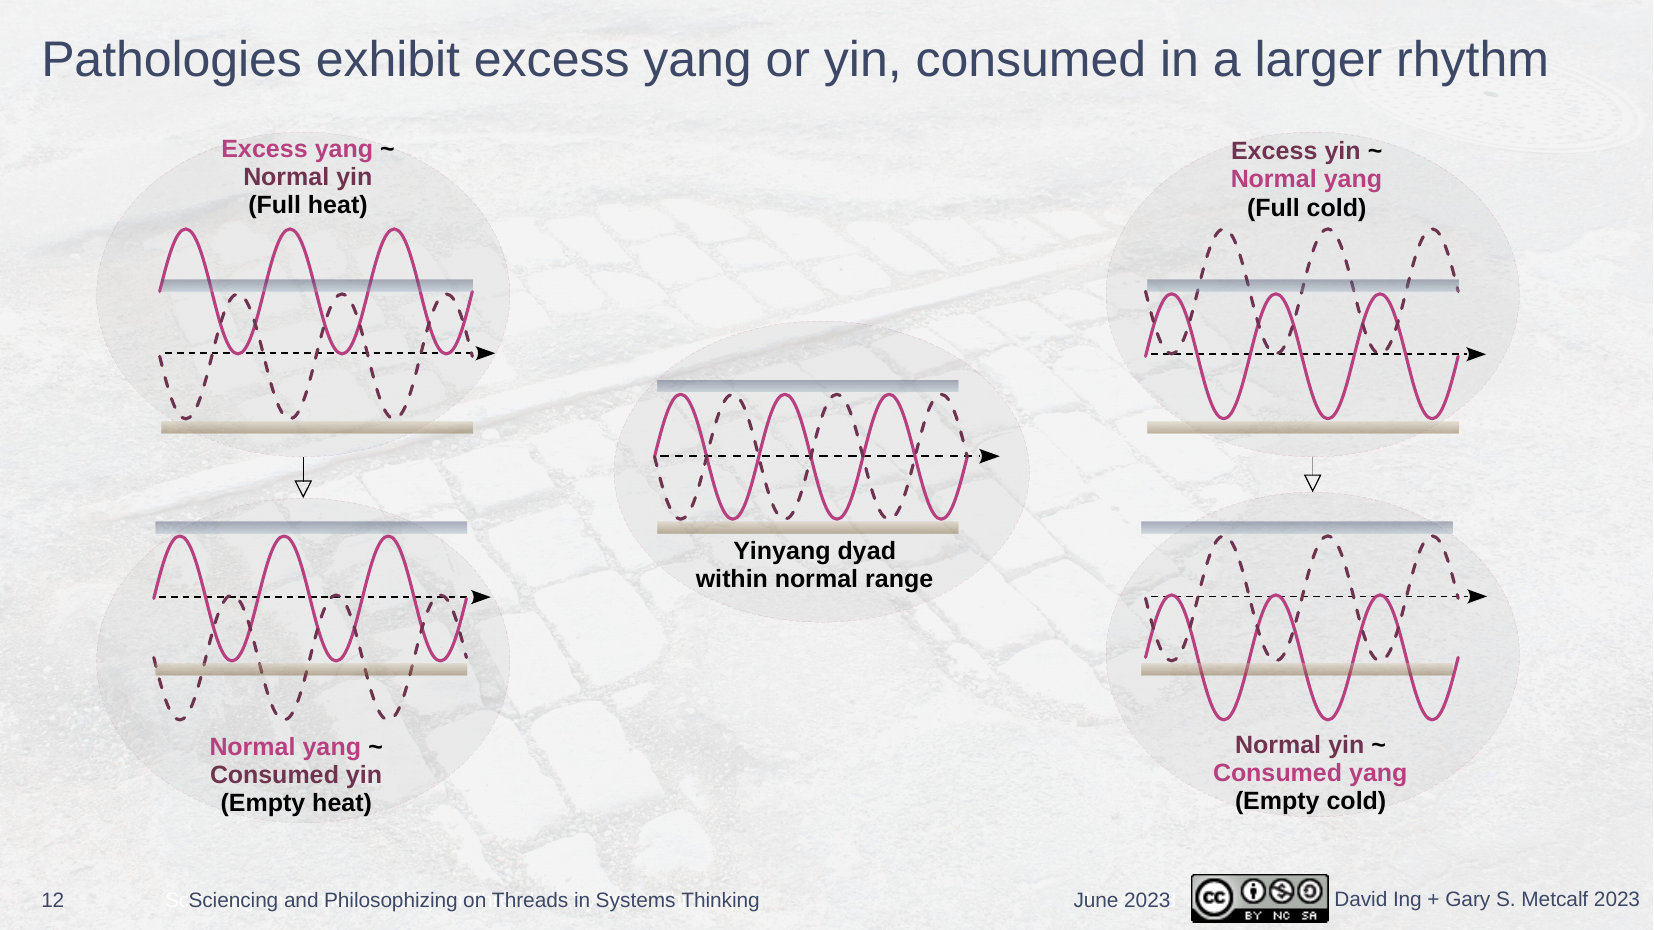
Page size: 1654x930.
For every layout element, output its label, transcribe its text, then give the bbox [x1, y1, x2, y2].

text_box Excess yang ~ Normal yin (Full heat) [118, 131, 499, 233]
text_box [1106, 492, 1520, 722]
text_box [613, 321, 1030, 581]
text_box Yinyang dyad within normal range [665, 533, 965, 587]
text_box [96, 222, 510, 457]
text_box Normal yang ~ Consumed yin (Empty heat) [120, 722, 473, 827]
picture [0, 0, 1653, 930]
text_box [688, 587, 955, 623]
text_box [1106, 227, 1520, 457]
title Pathologies exhibit excess yang or yin, consumed in a larger rhythm [41, 30, 1612, 176]
text_box Normal yin ~ Consumed yang (Empty cold) [1117, 722, 1504, 823]
text_box Excess yin ~ Normal yang (Full cold) [1111, 131, 1502, 227]
text_box [96, 498, 510, 754]
